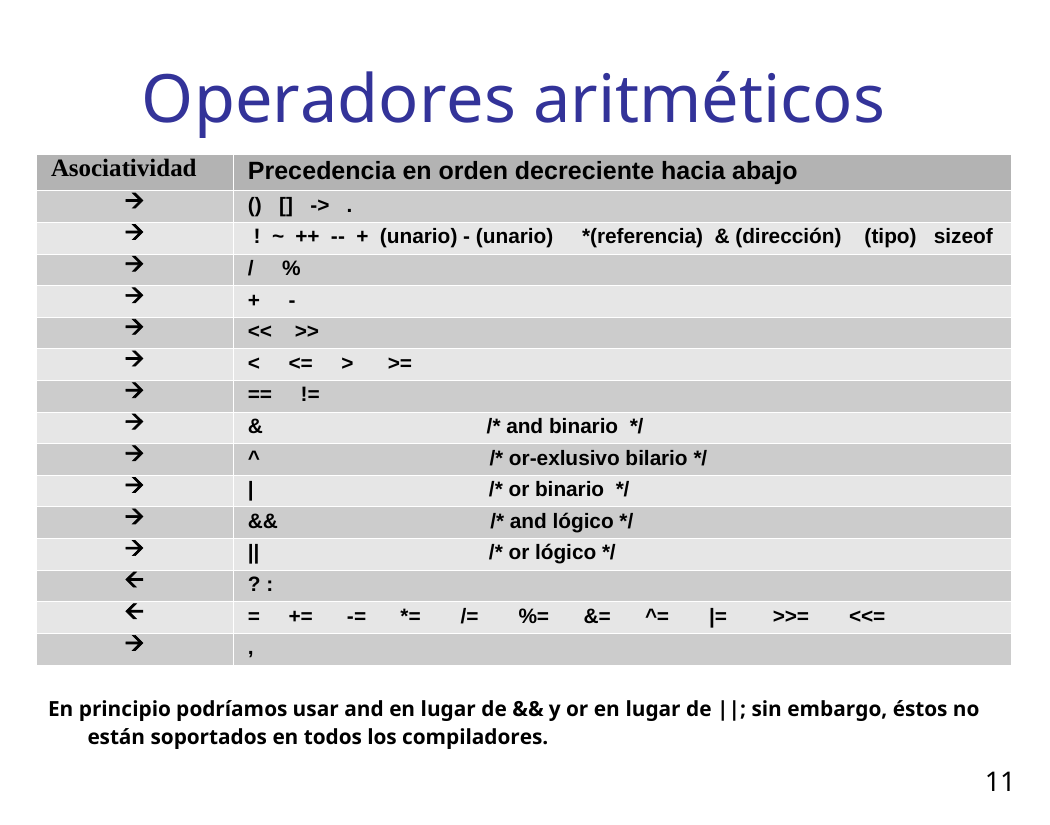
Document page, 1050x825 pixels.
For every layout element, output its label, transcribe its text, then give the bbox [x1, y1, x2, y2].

table_cell ^ /* or-exlusivo bilario */ [234, 444, 1011, 475]
table_cell  [37, 444, 233, 475]
table_cell  [37, 634, 233, 665]
table_cell  [37, 349, 233, 380]
table_cell  [37, 602, 233, 633]
table_cell < <= > >= [234, 349, 1011, 380]
table_header Asociatividad [37, 155, 233, 190]
table_cell & /* and binario */ [234, 413, 1011, 443]
table_cell ? : [234, 571, 1011, 601]
table_cell | /* or binario */ [234, 476, 1011, 506]
table_cell  [37, 223, 233, 254]
list En principio podríamos usar and en lugar de && y or en lugar de ||; sin embargo, éstos no están soportados en todos los compiladores. [37, 688, 1030, 825]
table_cell ! ~ ++ -- + (unario) - (unario) *(referencia) & (dirección) (tipo) sizeof [234, 223, 1011, 254]
table_cell  [37, 413, 233, 443]
table_cell || /* or lógico */ [234, 539, 1011, 570]
table_header Precedencia en orden decreciente hacia abajo [234, 155, 1011, 190]
table_cell  [37, 539, 233, 570]
table_cell = += -= *= /= %= &= ^= |= >>= <<= [234, 602, 1011, 633]
title Operadores aritméticos [131, 27, 1026, 148]
table_cell () [] -> . [234, 191, 1011, 222]
table_cell == != [234, 381, 1011, 412]
table_cell  [37, 381, 233, 412]
table_cell  [37, 191, 233, 222]
table_cell  [37, 318, 233, 348]
table_cell  [37, 507, 233, 538]
table_cell && /* and lógico */ [234, 507, 1011, 538]
table_cell  [37, 286, 233, 317]
table_cell , [234, 634, 1011, 665]
table_cell / % [234, 255, 1011, 285]
table_cell  [37, 255, 233, 285]
table_cell  [37, 571, 233, 601]
table_cell + - [234, 286, 1011, 317]
table_cell  [37, 476, 233, 506]
table_cell << >> [234, 318, 1011, 348]
